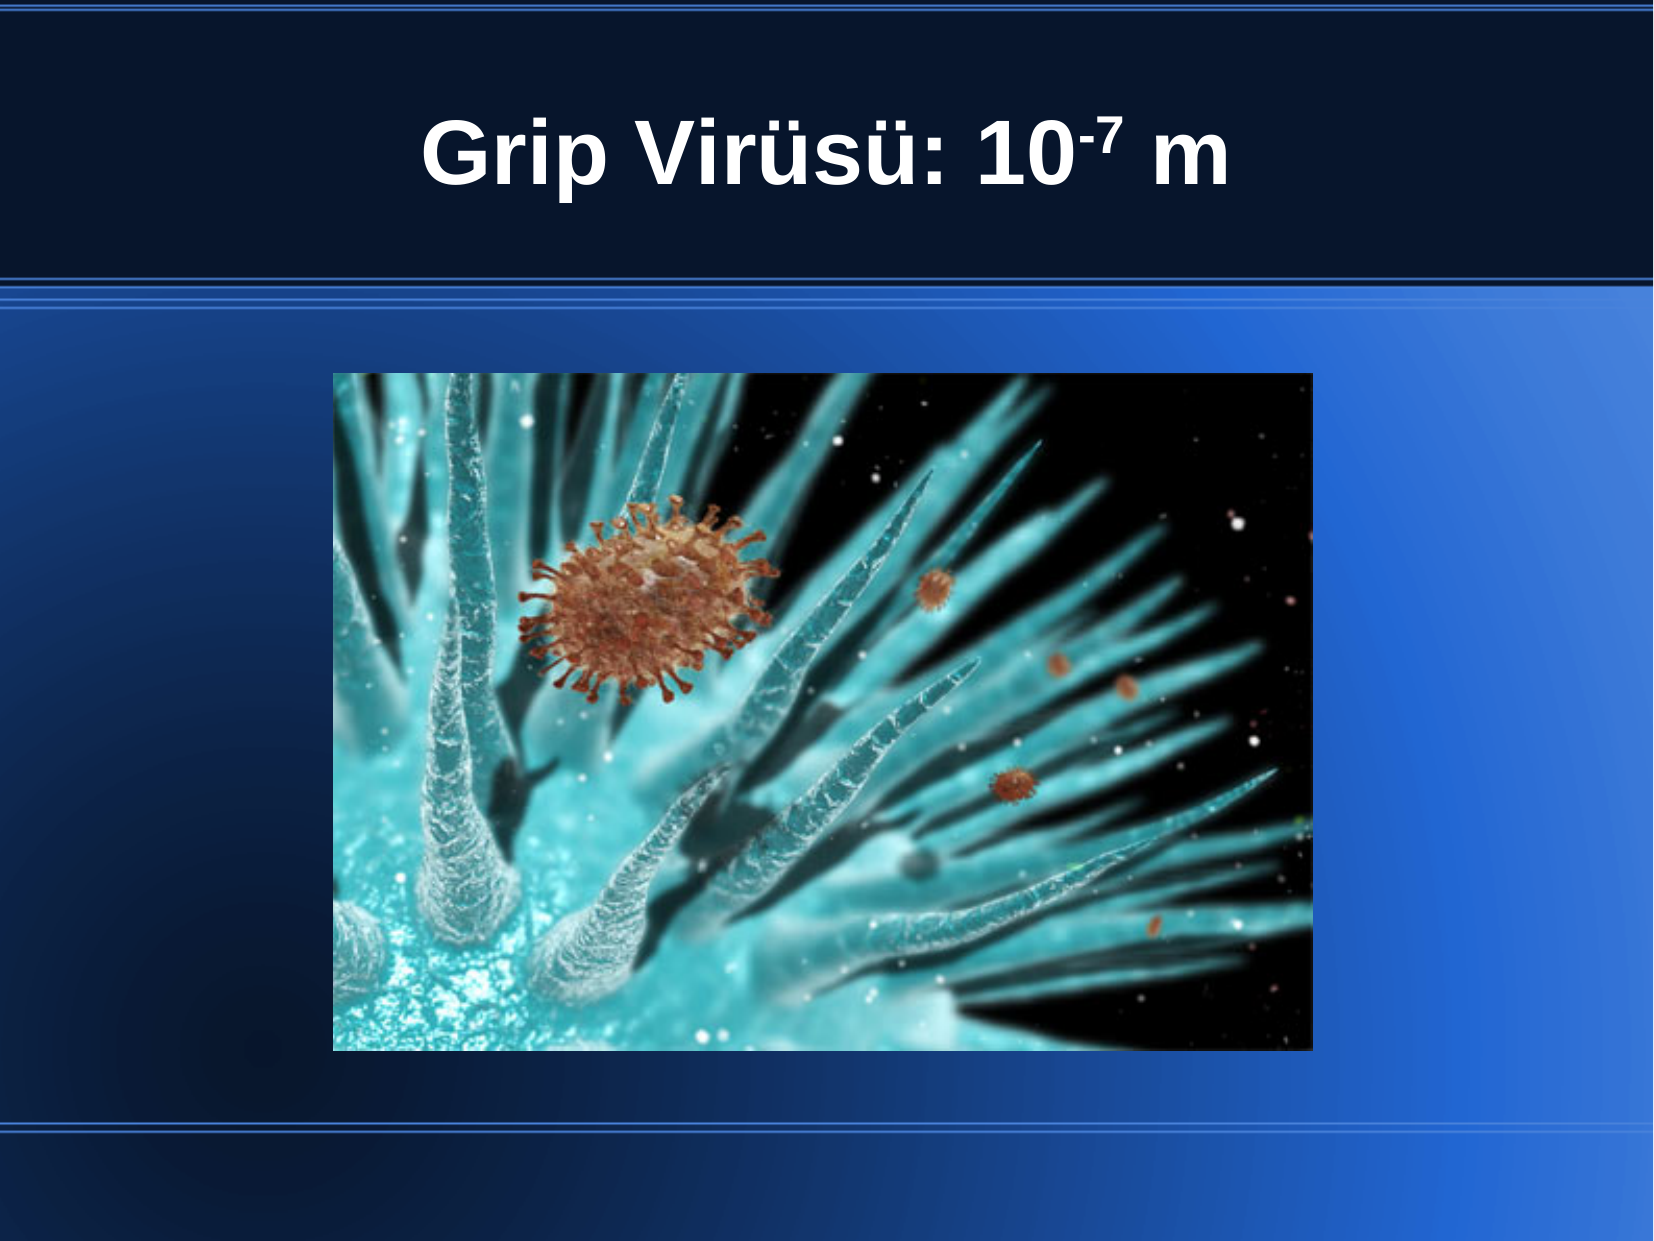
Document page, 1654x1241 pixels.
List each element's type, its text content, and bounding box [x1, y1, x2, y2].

picture [0, 0, 1654, 1241]
title Grip Virüsü: 10-7 m [82, 49, 1571, 257]
